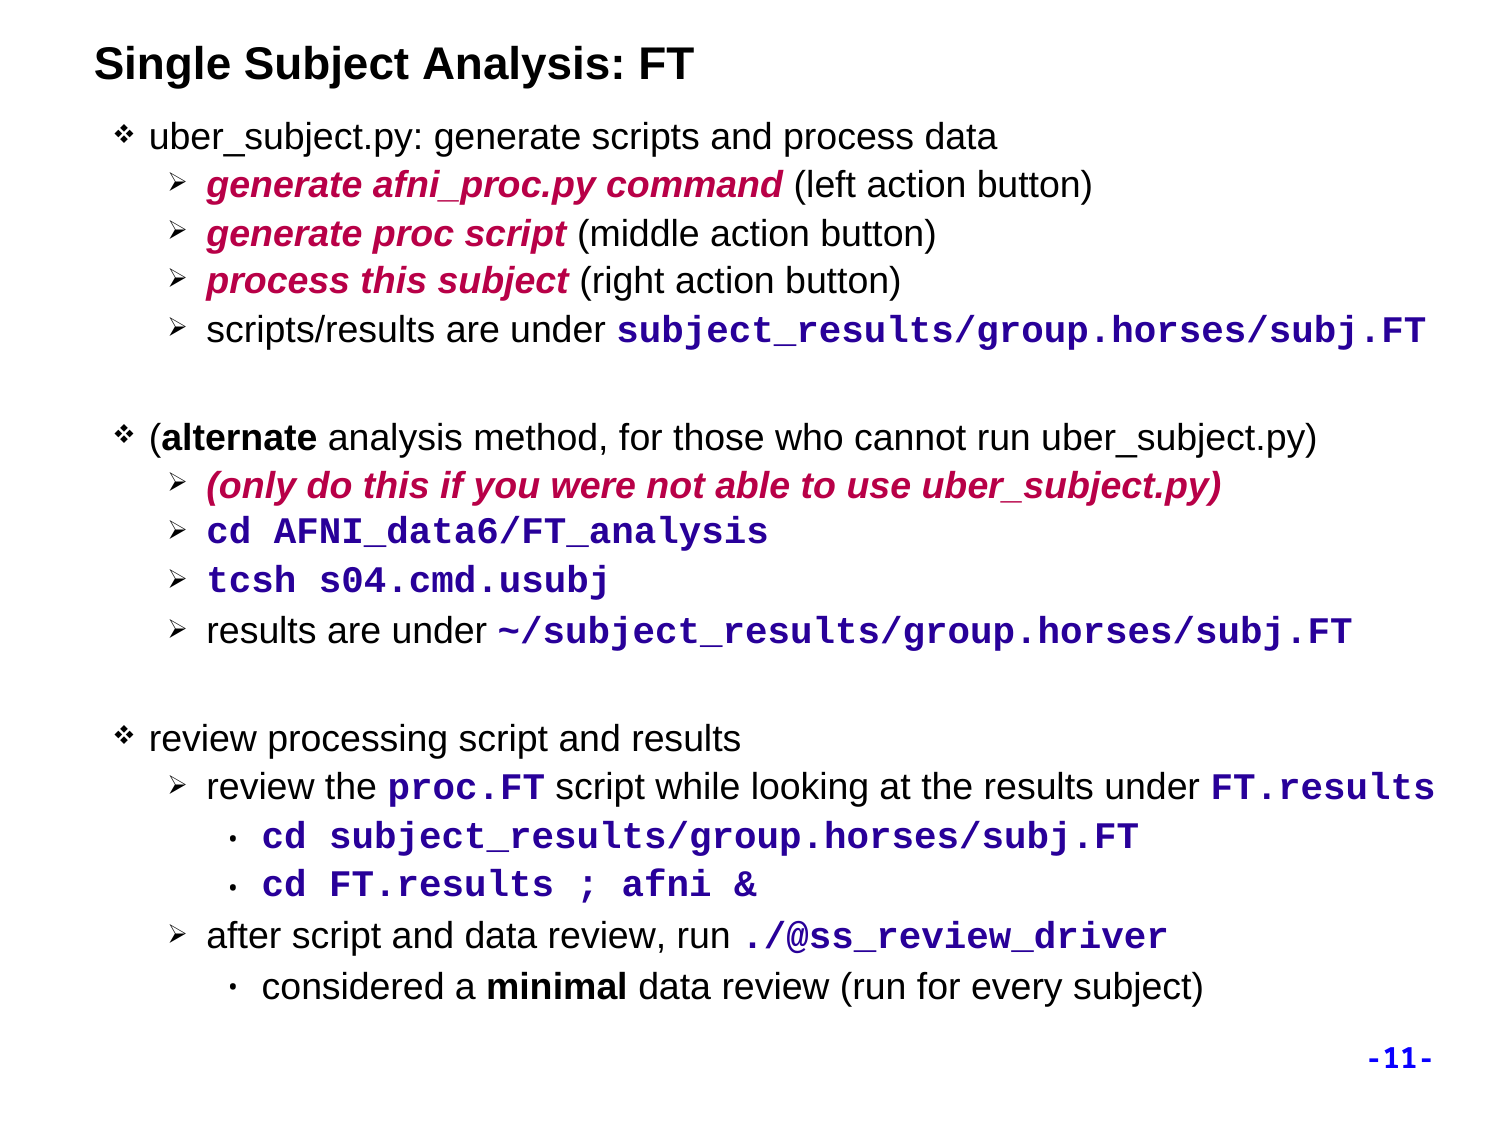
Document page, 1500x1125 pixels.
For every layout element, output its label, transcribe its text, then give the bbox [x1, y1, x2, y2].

list Single Subject Analysis: FT uber_subject.py: generate scripts and process data generate afni_proc.py command (left action button) generate proc script (middle action button) process this subject (right action button) scripts/results are under subject_results/group.horses/subj.FT (alternate analysis method, for those who cannot run uber_subject.py) (only do this if you were not able to use uber_subject.py) cd AFNI_data6/FT_analysis tcsh s04.cmd.usubj results are under ~/subject_results/group.horses/subj.FT review processing script and results review the proc.FT script while looking at the results under FT.results cd subject_results/group.horses/subj.FT cd FT.results ; afni & after script and data review, run ./@ss_review_driver considered a minimal data review (run for every subject) [40, 29, 1461, 1116]
